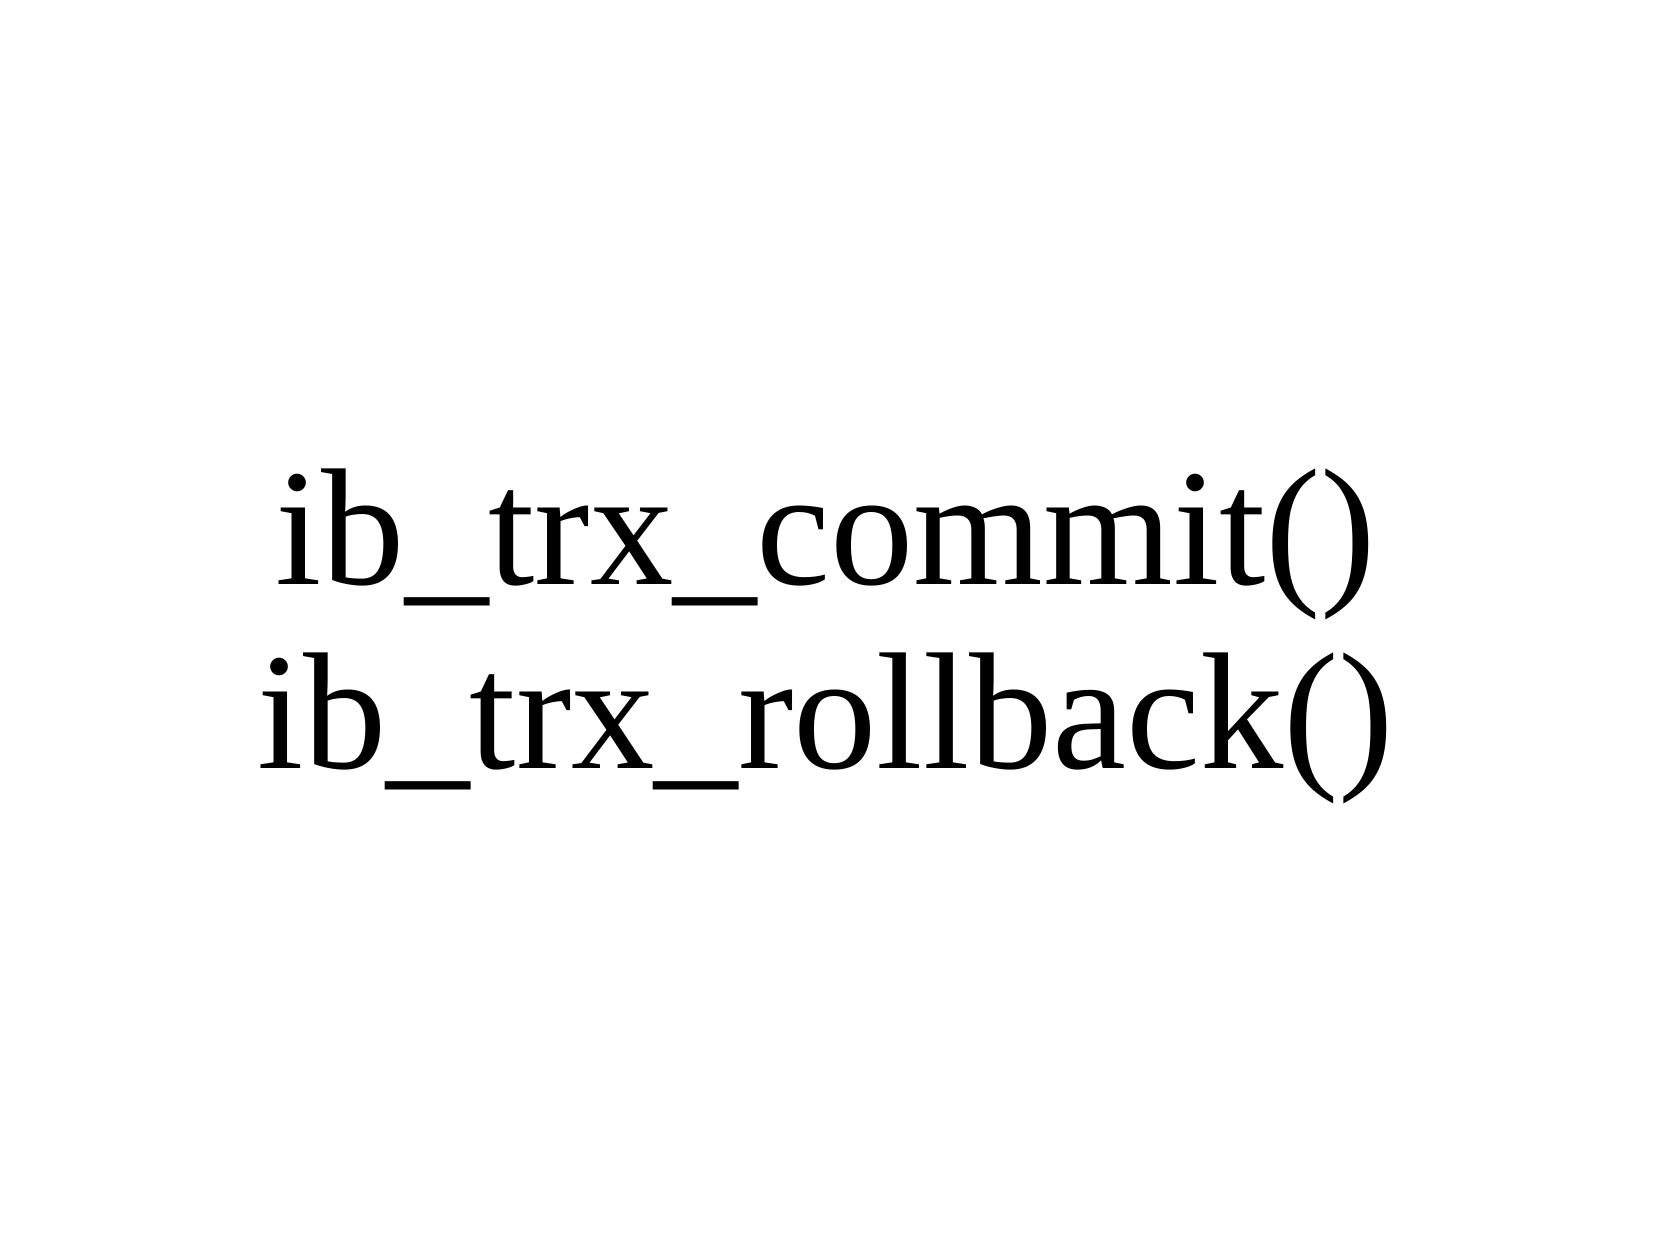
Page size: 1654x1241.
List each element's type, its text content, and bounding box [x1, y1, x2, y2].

title ib_trx_commit() ib_trx_rollback() [0, 435, 1654, 805]
